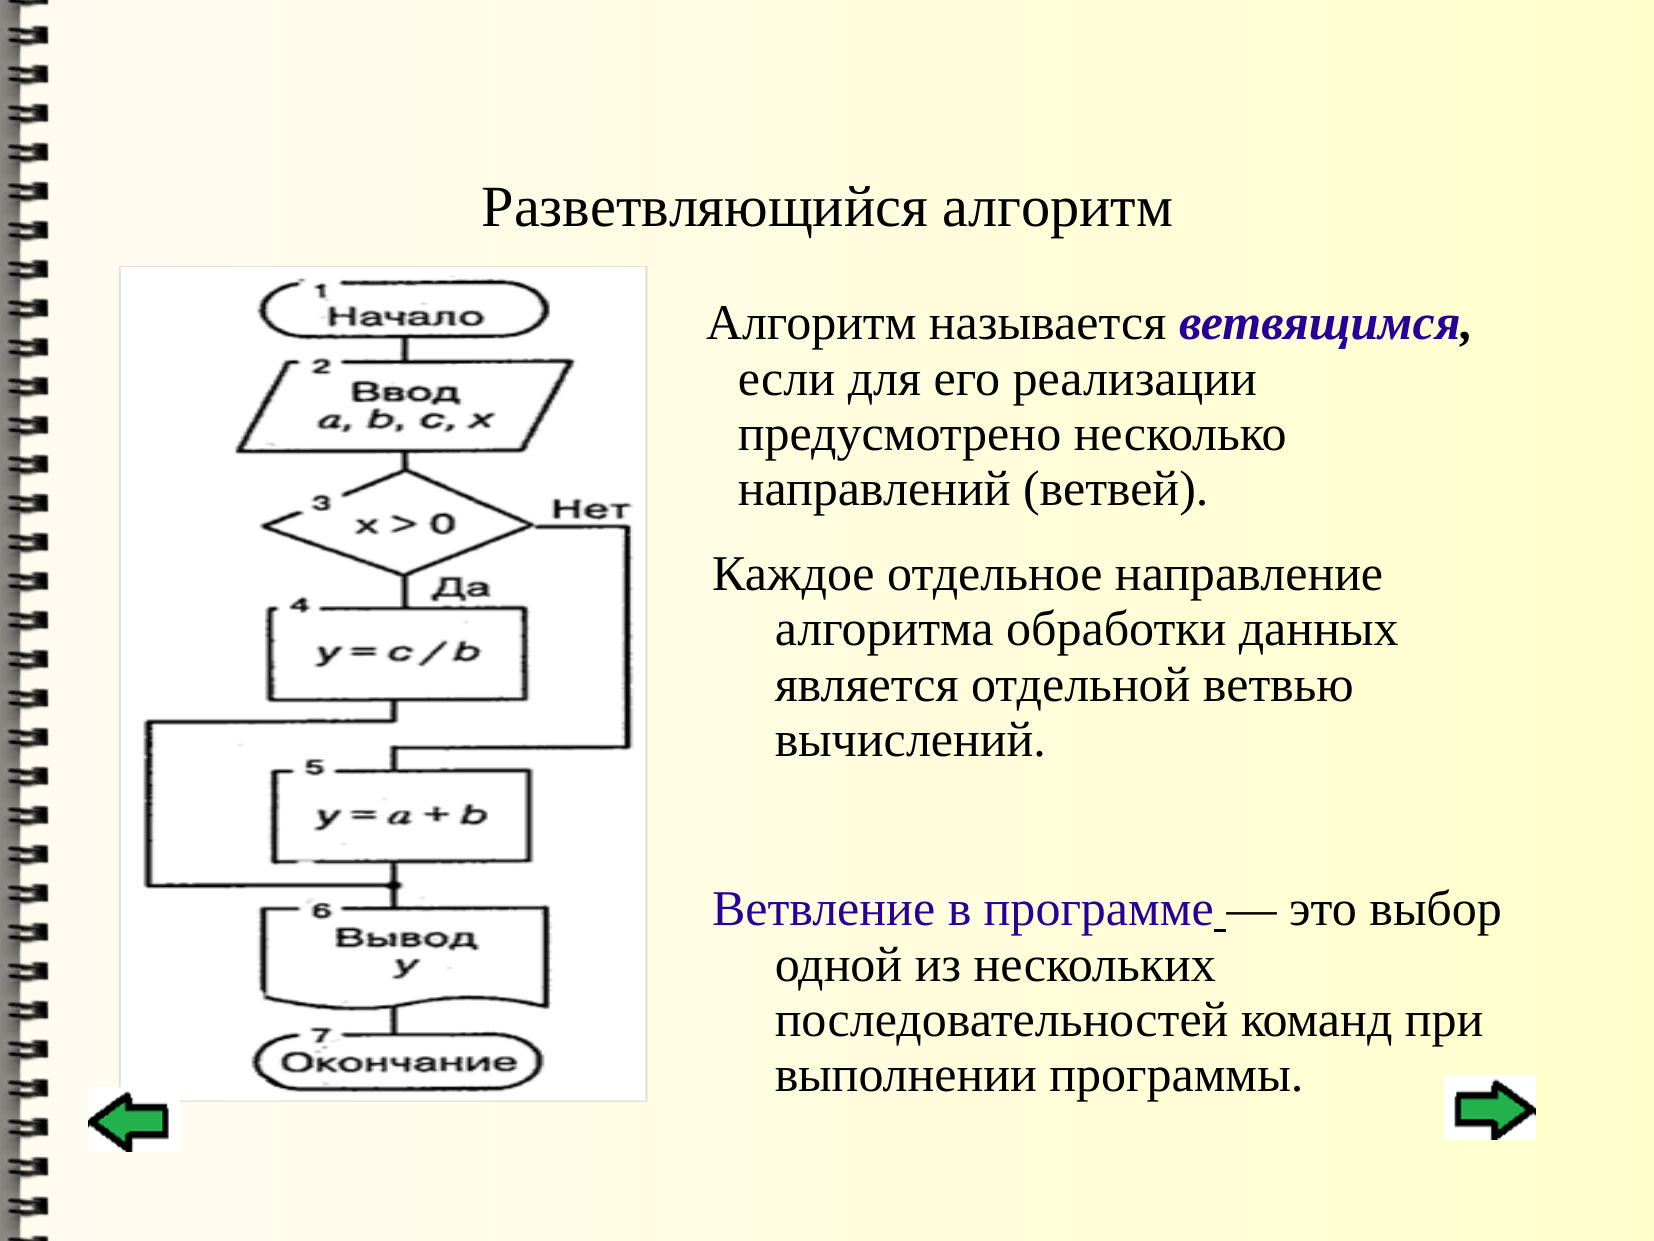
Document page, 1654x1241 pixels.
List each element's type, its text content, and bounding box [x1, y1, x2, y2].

title Разветвляющийся алгоритм [121, 102, 1534, 310]
picture [1444, 1075, 1536, 1140]
picture [88, 265, 650, 1152]
picture [0, 0, 1654, 1241]
list Алгоритм называется ветвящимся, если для его реализации предусмотрено несколько направлений (ветвей). Каждое отдельное направление алгоритма обработки данных является отдельной ветвью вычислений. Ветвление в программе — это выбор одной из нескольких последовательностей команд при выполнении программы. [706, 295, 1531, 1116]
